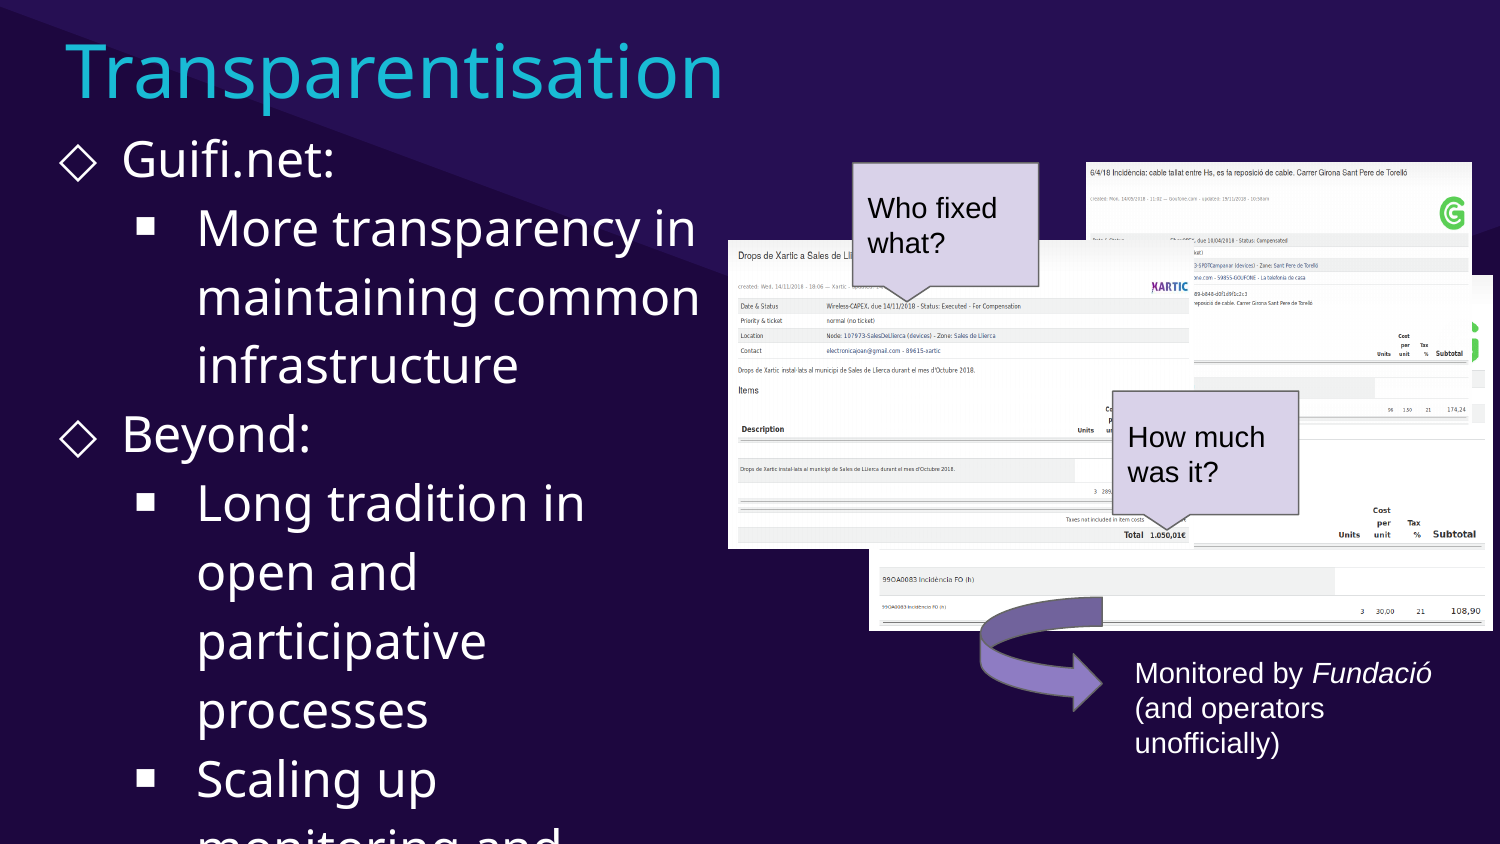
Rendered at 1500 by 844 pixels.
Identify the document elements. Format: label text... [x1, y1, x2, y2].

text_box Who fixed what? [852, 162, 1039, 302]
picture [728, 162, 1493, 631]
text_box Monitored by Fundació (and operators unofficially) [1119, 639, 1493, 713]
list Guifi.net: More transparency in maintaining common infrastructure Beyond: Long tradition in open and participative processes Scaling up monitoring and conflict resolution [31, 103, 729, 752]
text_box How much was it? [1112, 391, 1299, 530]
title Transparentisation [50, 22, 1472, 129]
text_box [980, 597, 1103, 712]
